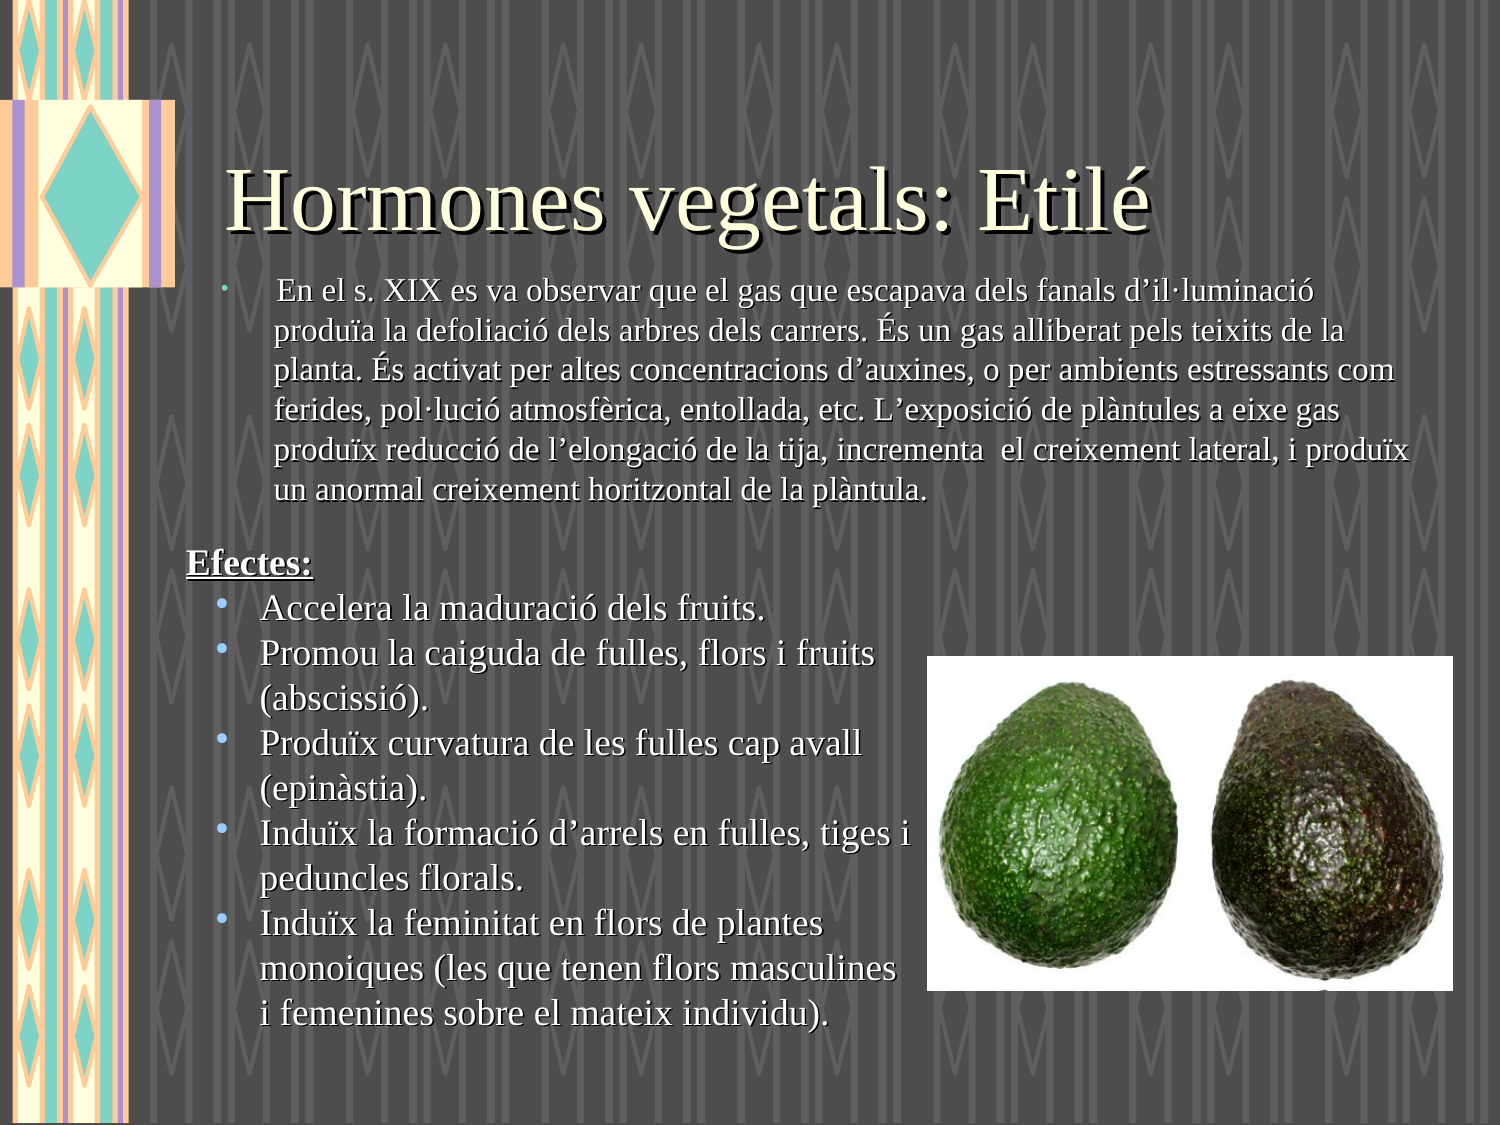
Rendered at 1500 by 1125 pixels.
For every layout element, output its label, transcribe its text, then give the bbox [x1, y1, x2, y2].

picture [928, 656, 1453, 991]
list En el s. XIX es va observar que el gas que escapava dels fanals d’il·luminació produïa la defoliació dels arbres dels carrers. És un gas alliberat pels teixits de la planta. És activat per altes concentracions d’auxines, o per ambients estressants com ferides, pol·lució atmosfèrica, entollada, etc. L’exposició de plàntules a eixe gas produïx reducció de l’elongació de la tija, incrementa el creixement lateral, i produïx un anormal creixement horitzontal de la plàntula. [146, 260, 1434, 522]
title Hormones vegetals: Etilé [209, 99, 1485, 288]
text_box Efectes: Accelera la maduració dels fruits. Promou la caiguda de fulles, flors i fruits (abscissió). Produïx curvatura de les fulles cap avall (epinàstia). Induïx la formació d’arrels en fulles, tiges i peduncles florals. Induïx la feminitat en flors de plantes monoiques (les que tenen flors masculines i femenines sobre el mateix individu). [171, 538, 928, 1041]
